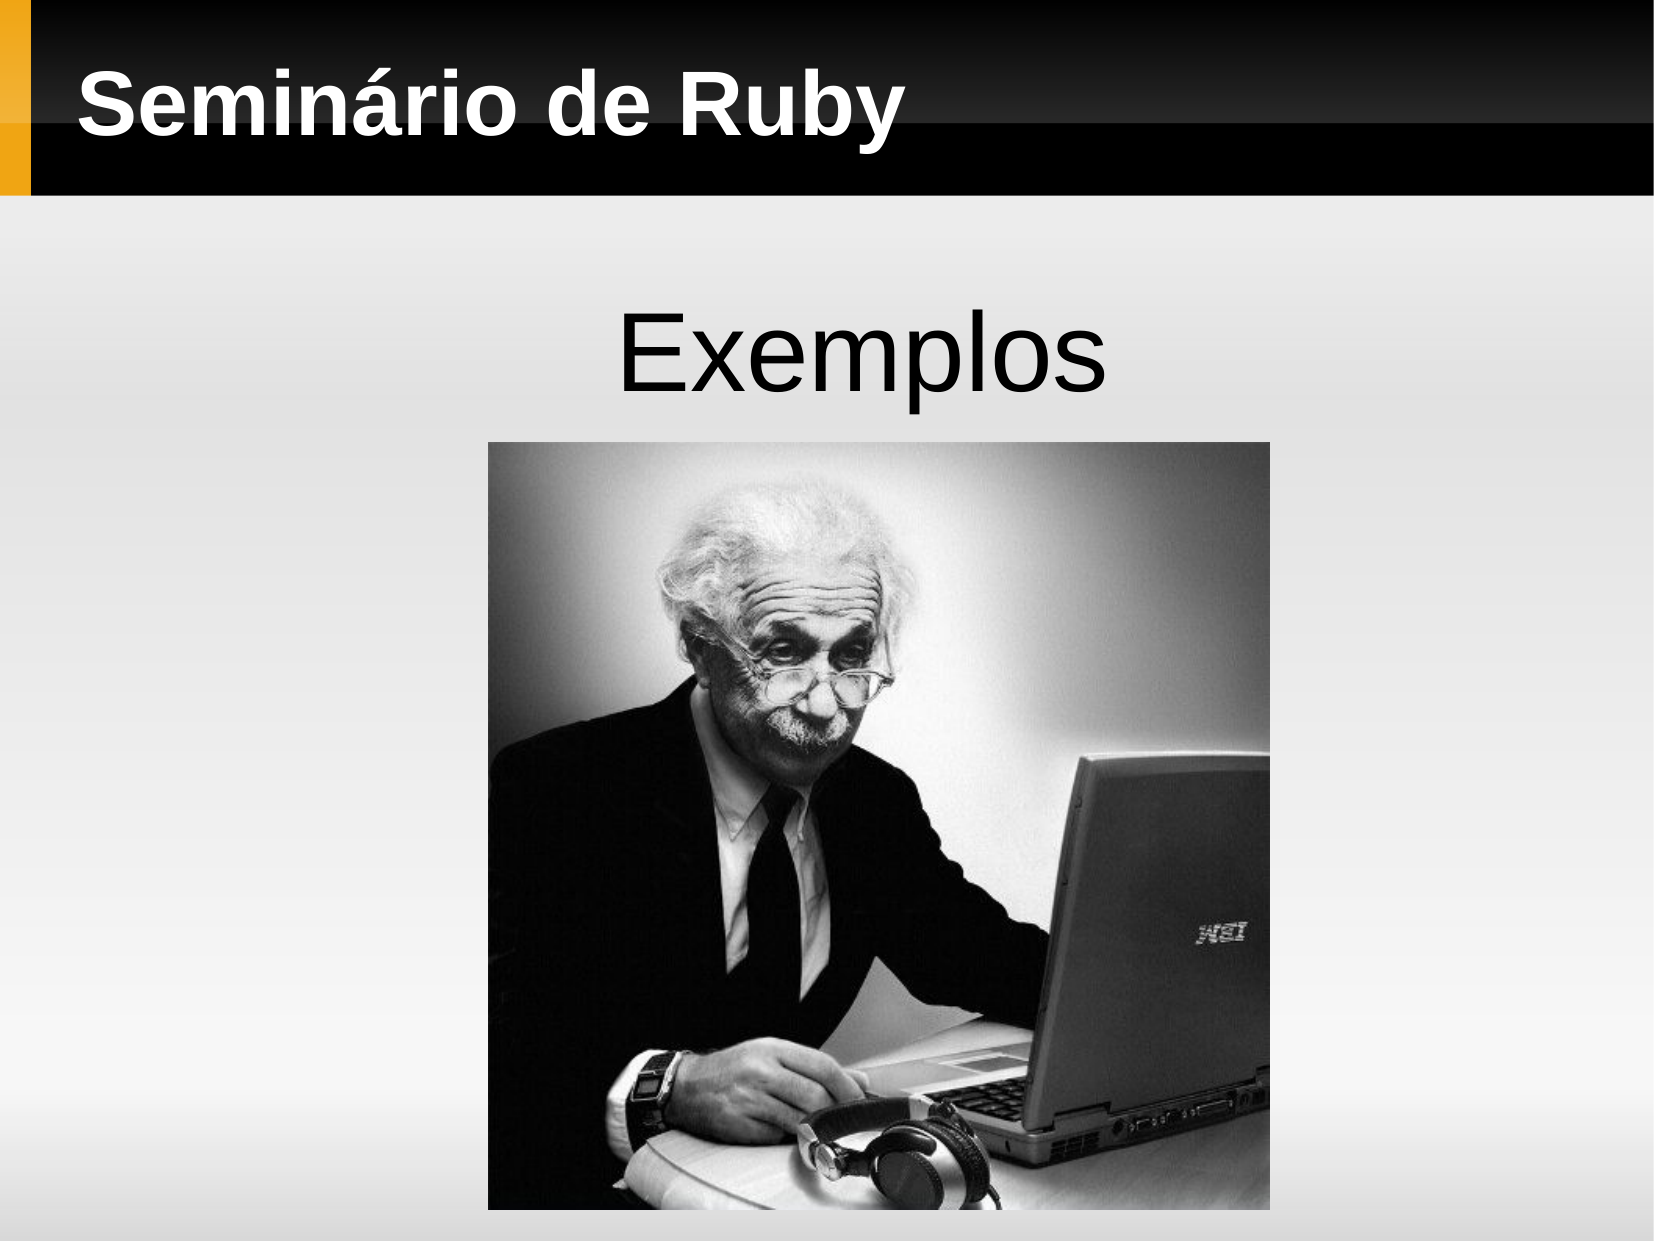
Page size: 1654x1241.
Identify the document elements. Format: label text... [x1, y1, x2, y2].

picture [0, 0, 1654, 1241]
title Seminário de Ruby [76, 7, 1565, 200]
list Exemplos [82, 290, 1571, 1094]
